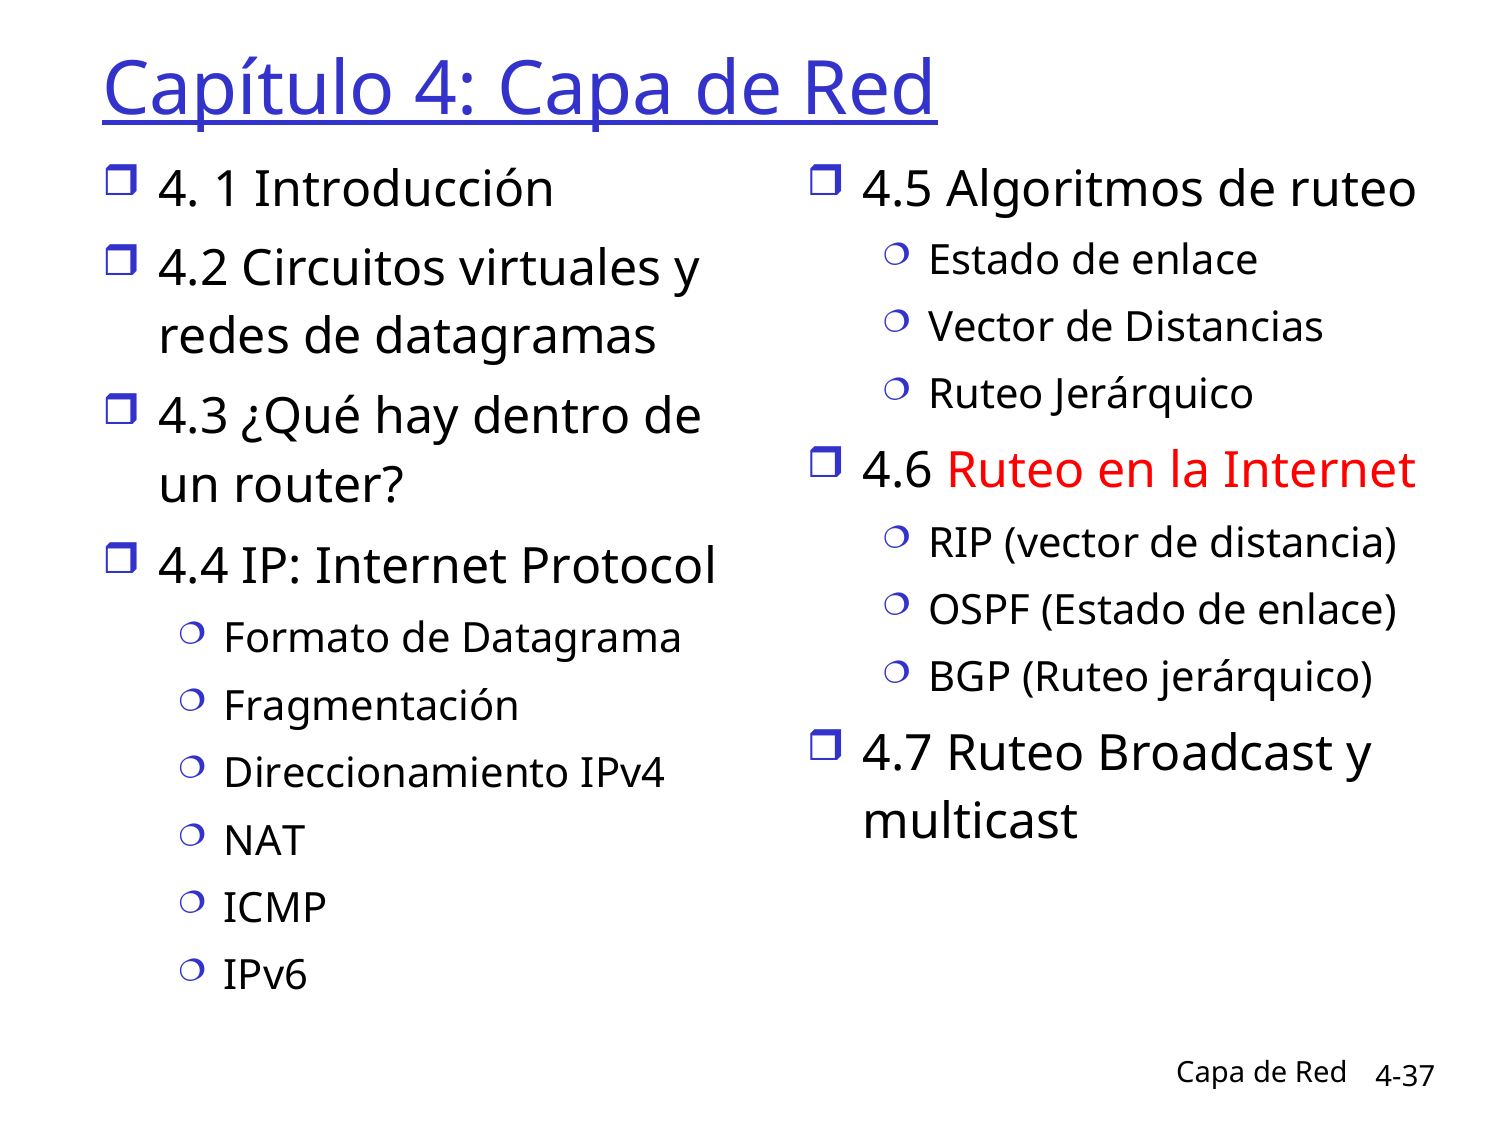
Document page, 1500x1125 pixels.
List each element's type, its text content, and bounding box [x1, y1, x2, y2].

list 4. 1 Introducción 4.2 Circuitos virtuales y redes de datagramas 4.3 ¿Qué hay dentro de un router? 4.4 IP: Internet Protocol Formato de Datagrama Fragmentación Direccionamiento IPv4 NAT ICMP IPv6 [87, 149, 759, 1066]
title Capítulo 4: Capa de Red [87, 15, 1363, 158]
list 4.5 Algoritmos de ruteo Estado de enlace Vector de Distancias Ruteo Jerárquico 4.6 Ruteo en la Internet RIP (vector de distancia) OSPF (Estado de enlace) BGP (Ruteo jerárquico) 4.7 Ruteo Broadcast y multicast [792, 149, 1464, 1066]
